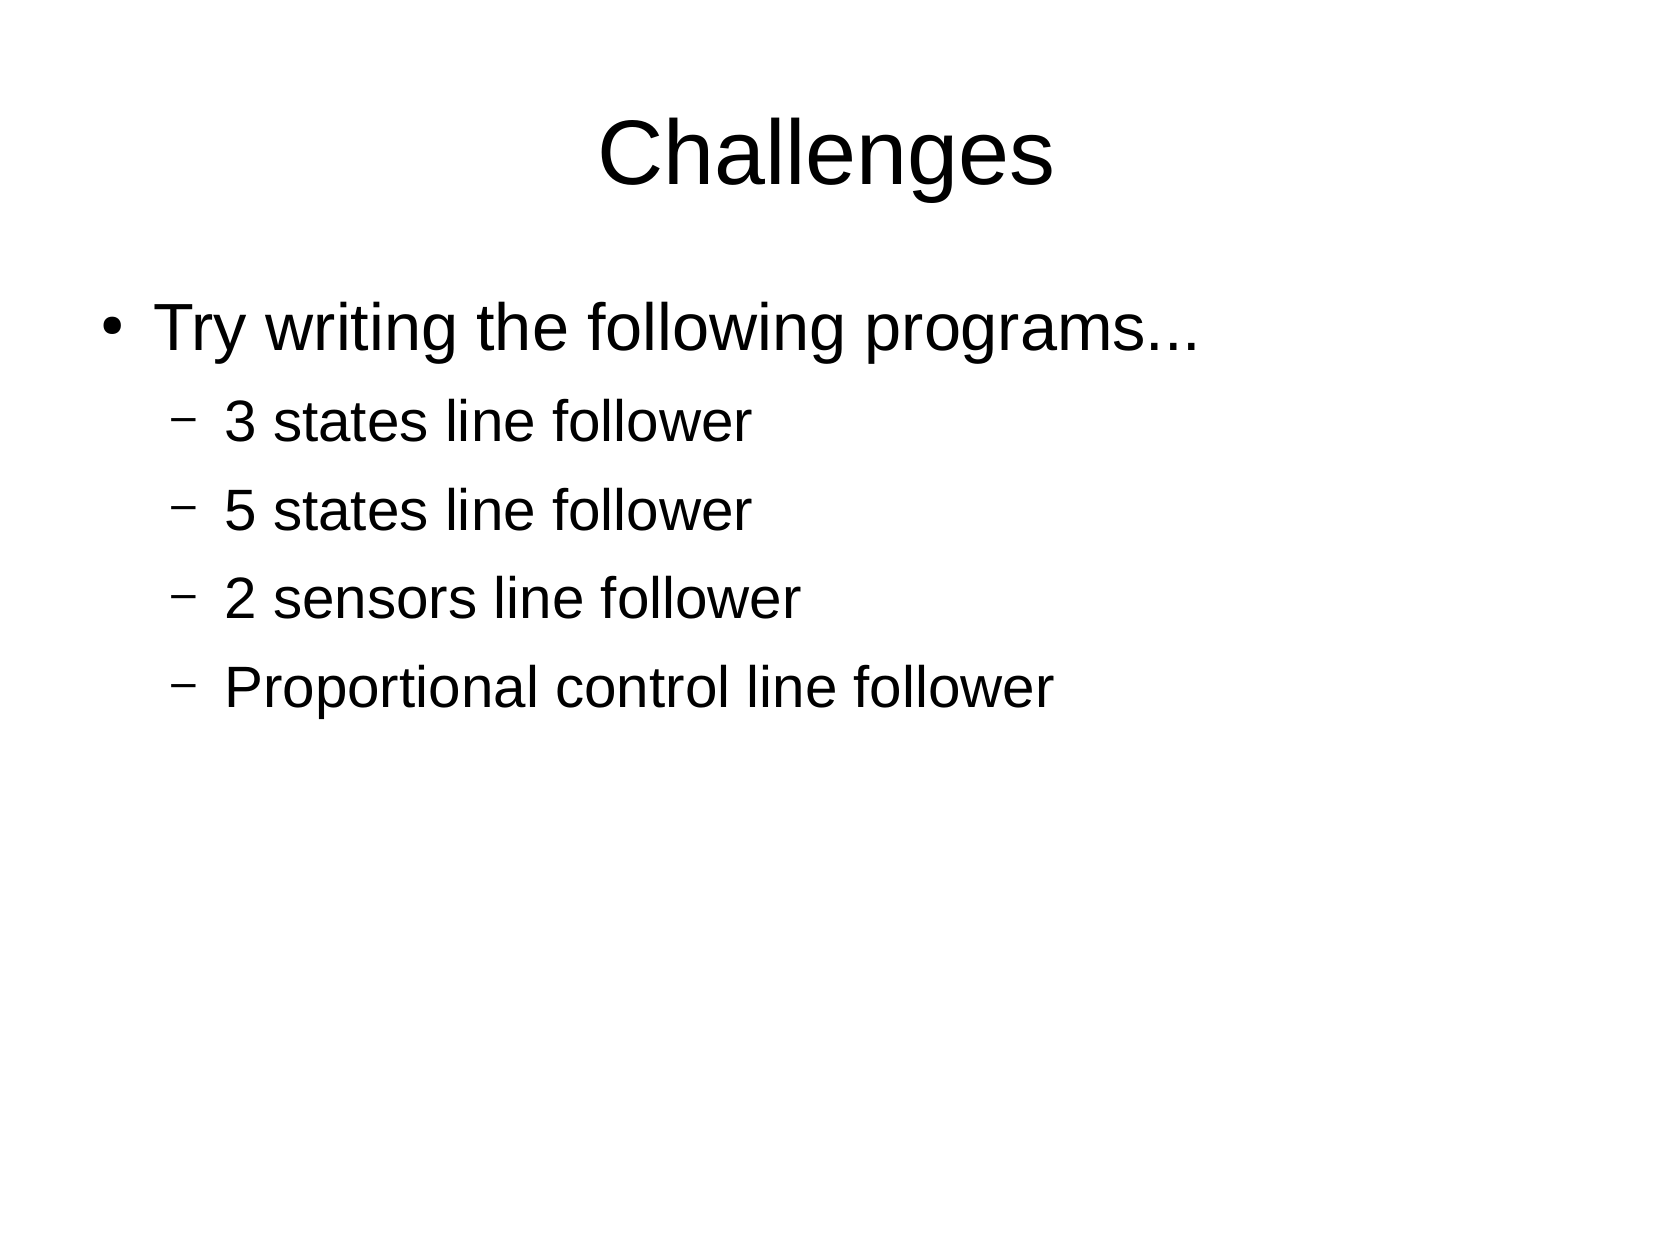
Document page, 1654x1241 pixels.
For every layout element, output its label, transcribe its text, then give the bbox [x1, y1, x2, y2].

list Try writing the following programs... 3 states line follower 5 states line follower 2 sensors line follower Proportional control line follower [82, 290, 1571, 1010]
title Challenges [82, 49, 1571, 257]
